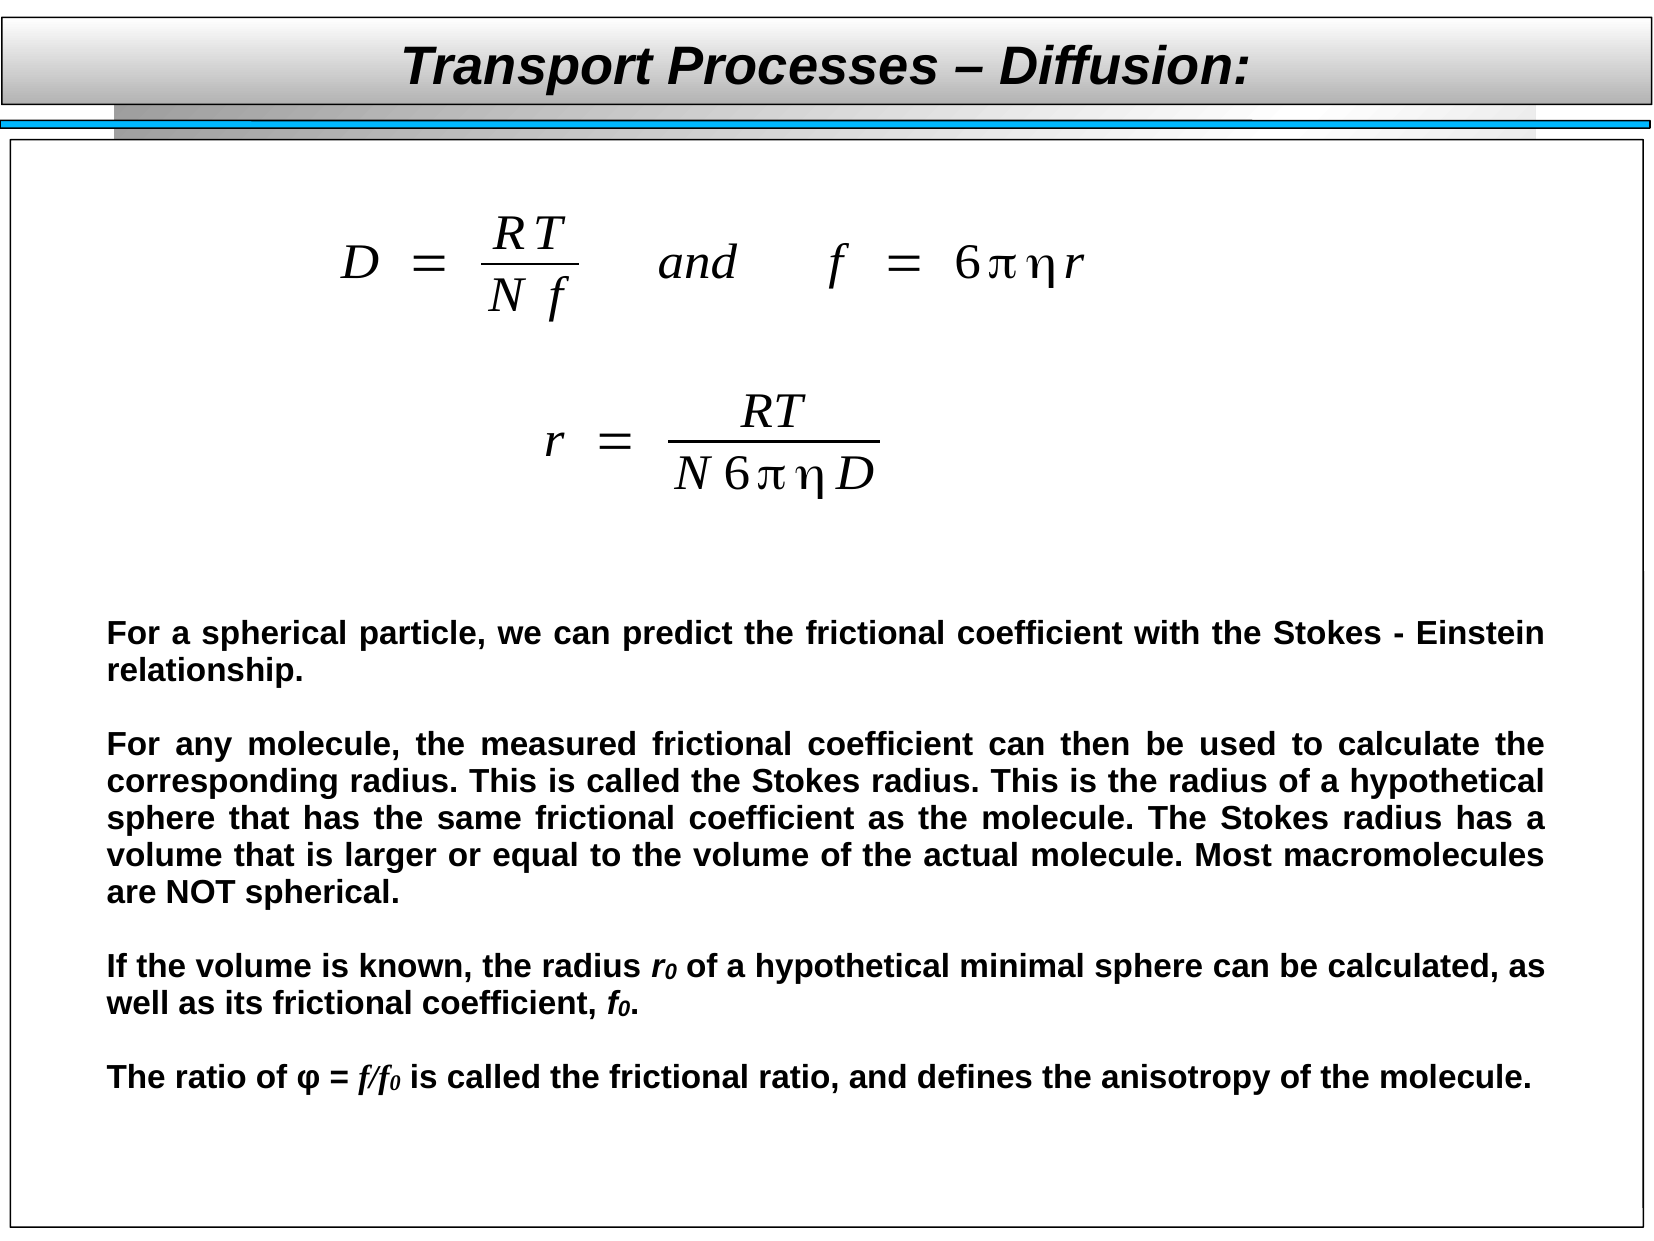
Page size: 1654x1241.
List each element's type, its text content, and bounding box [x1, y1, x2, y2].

text_box For a spherical particle, we can predict the frictional coefficient with the Stokes - Einstein relationship. For any molecule, the measured frictional coefficient can then be used to calculate the corresponding radius. This is called the Stokes radius. This is the radius of a hypothetical sphere that has the same frictional coefficient as the molecule. The Stokes radius has a volume that is larger or equal to the volume of the actual molecule. Most macromolecules are NOT spherical. If the volume is known, the radius r0 of a hypothetical minimal sphere can be calculated, as well as its frictional coefficient, f0. The ratio of φ = f/f0 is called the frictional ratio, and defines the anisotropy of the molecule. [91, 607, 1562, 1130]
text_box [0, 120, 1651, 129]
text_box [10, 139, 1644, 1228]
text_box Transport Processes – Diffusion: [1, 17, 1652, 105]
chart [330, 205, 1094, 503]
